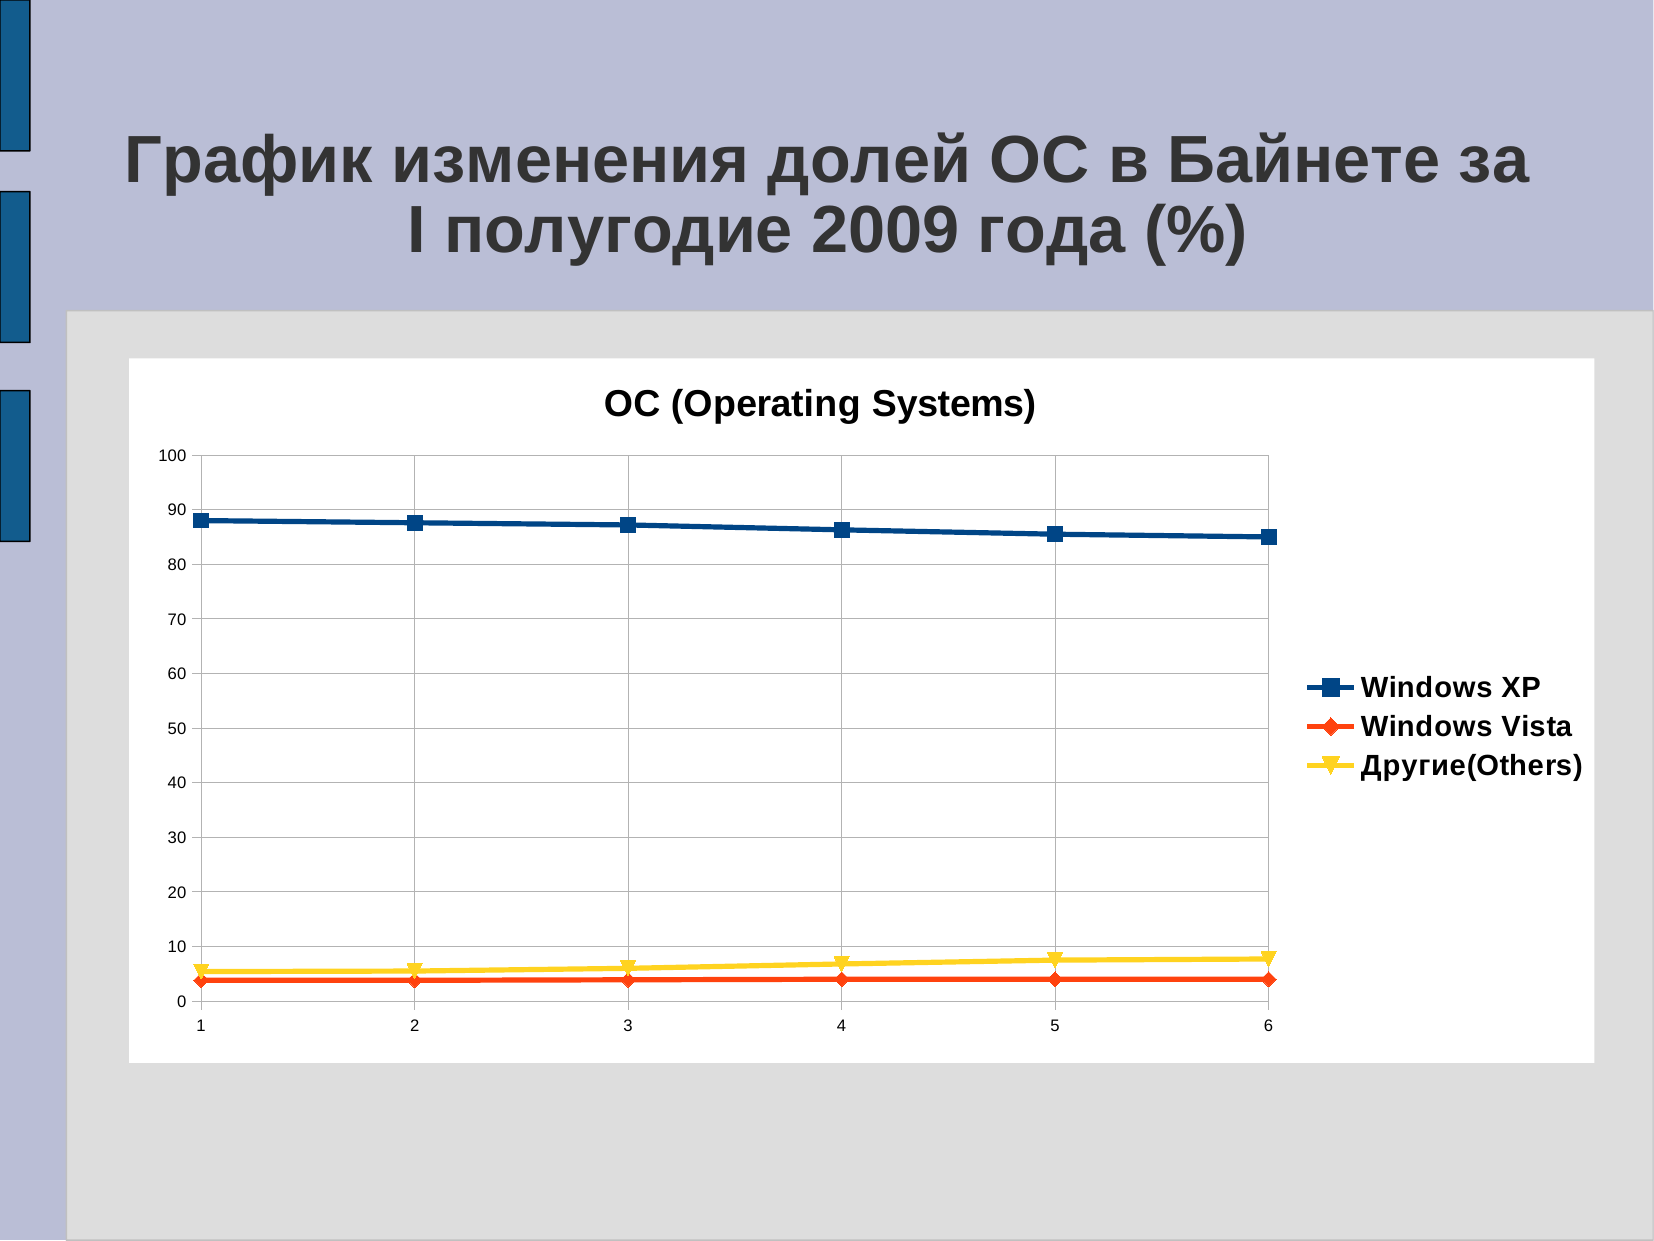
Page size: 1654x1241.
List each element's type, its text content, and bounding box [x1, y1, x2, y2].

title График изменения долей ОС в Байнете за I полугодие 2009 года (%) [121, 98, 1534, 291]
chart [129, 358, 1595, 1063]
